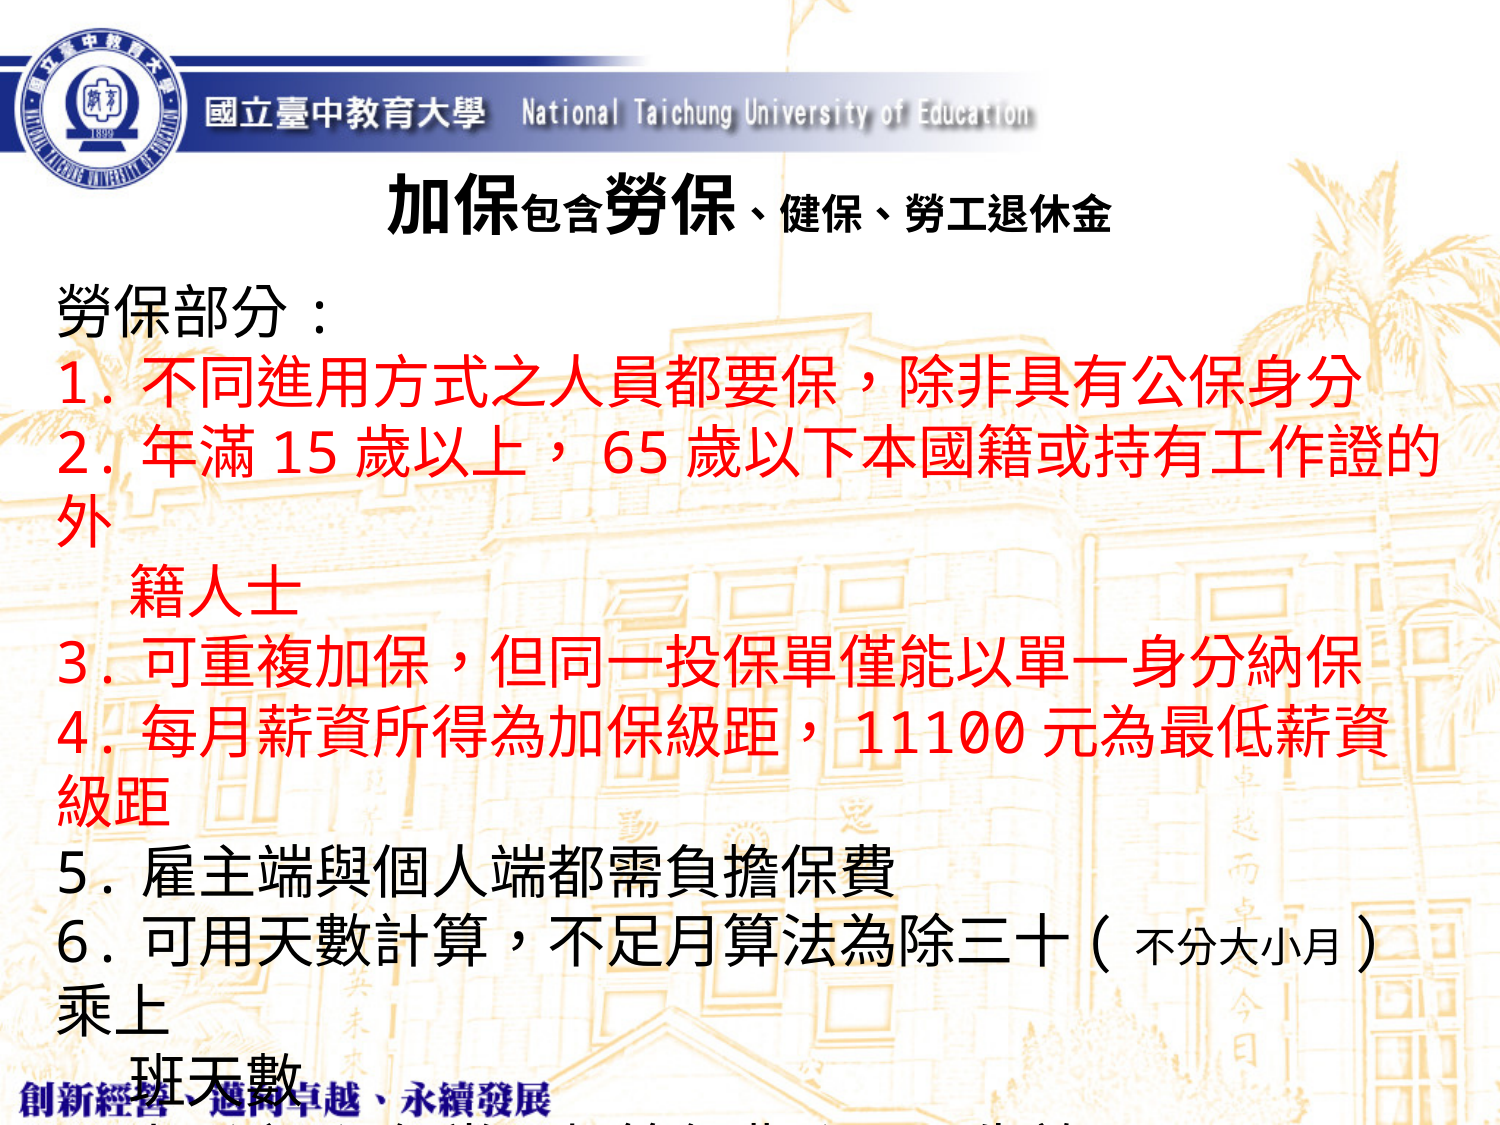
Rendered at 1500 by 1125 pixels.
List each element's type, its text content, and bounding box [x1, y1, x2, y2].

title 加保包含勞保、健保、勞工退休金 [0, 148, 1500, 257]
text_box 勞保部分: 1.不同進用方式之人員都要保，除非具有公保身分 2.年滿15歲以上，65歲以下本國籍或持有工作證的外 籍人士 3.可重複加保，但同一投保單僅能以單一身分納保 4.每月薪資所得為加保級距，11100元為最低薪資級距 5.雇主端與個人端都需負擔保費 6.可用天數計算，不足月算法為除三十(不分大小月)乘上 班天數 7.加(退)保當日都算保費(不同生效日) [41, 267, 1459, 1125]
picture [0, 0, 1500, 148]
picture [0, 257, 1500, 1125]
